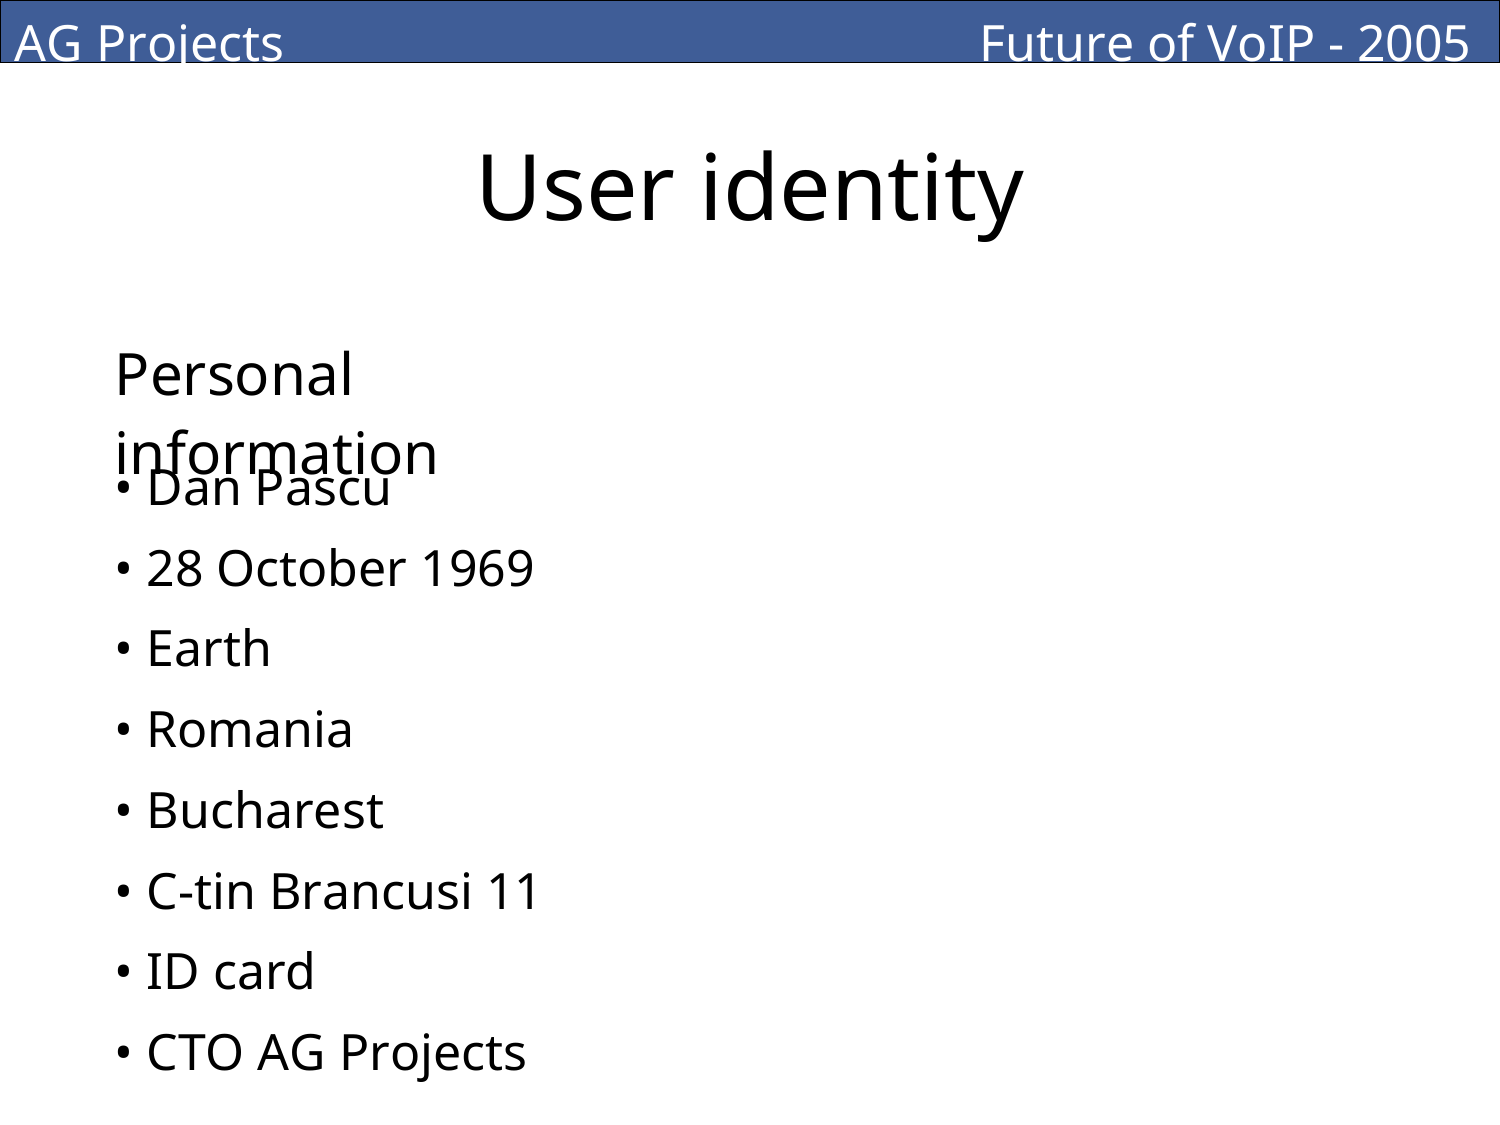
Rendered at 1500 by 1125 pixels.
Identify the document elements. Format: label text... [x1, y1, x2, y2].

text_box Personal information [100, 325, 568, 500]
subtitle Dan Pascu 28 October 1969 Earth Romania Bucharest C-tin Brancusi 11 ID card CTO AG Projects [100, 444, 1400, 1047]
text_box User identity [100, 115, 1400, 293]
